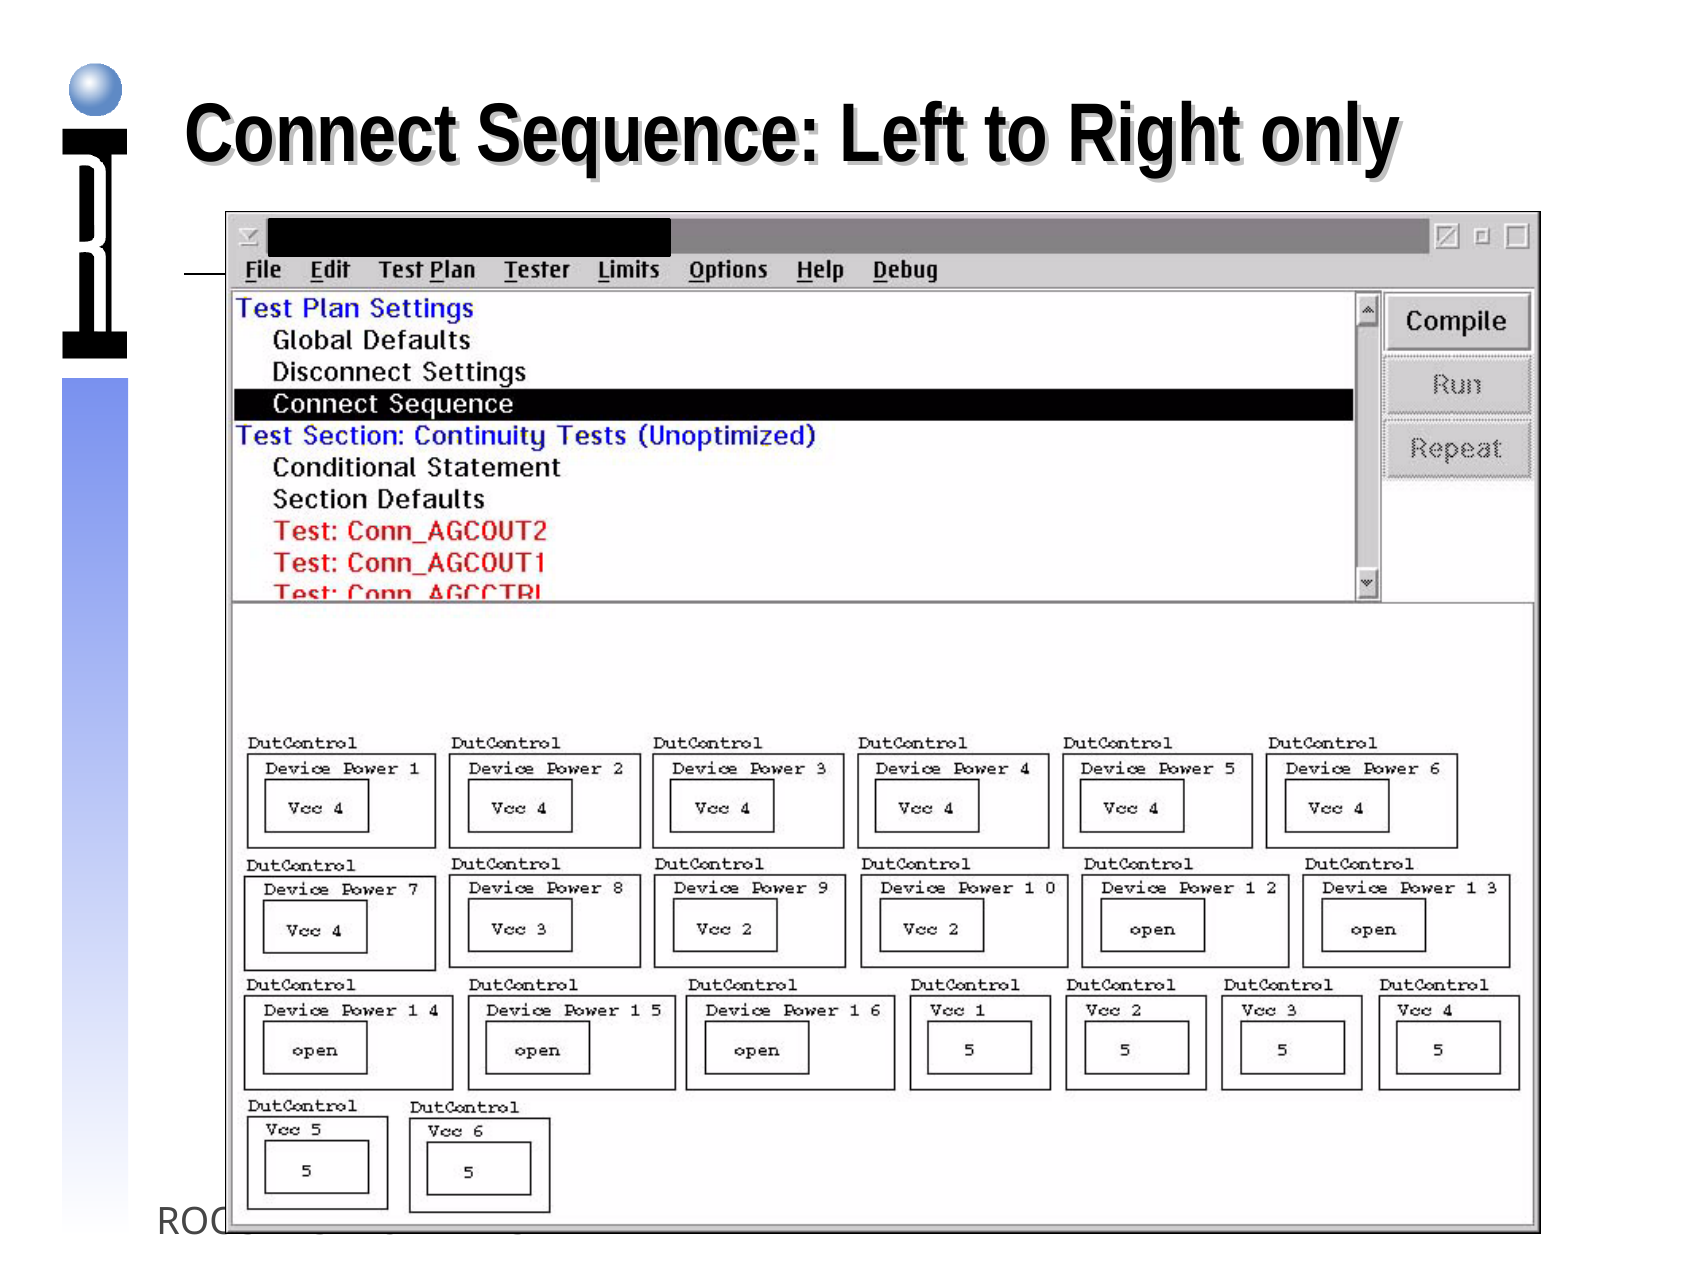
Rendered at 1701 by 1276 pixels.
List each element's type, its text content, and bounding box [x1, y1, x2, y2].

text_box [269, 219, 670, 256]
picture [225, 211, 1541, 1234]
text_box Connect Sequence: Left to Right only [184, 92, 1539, 268]
